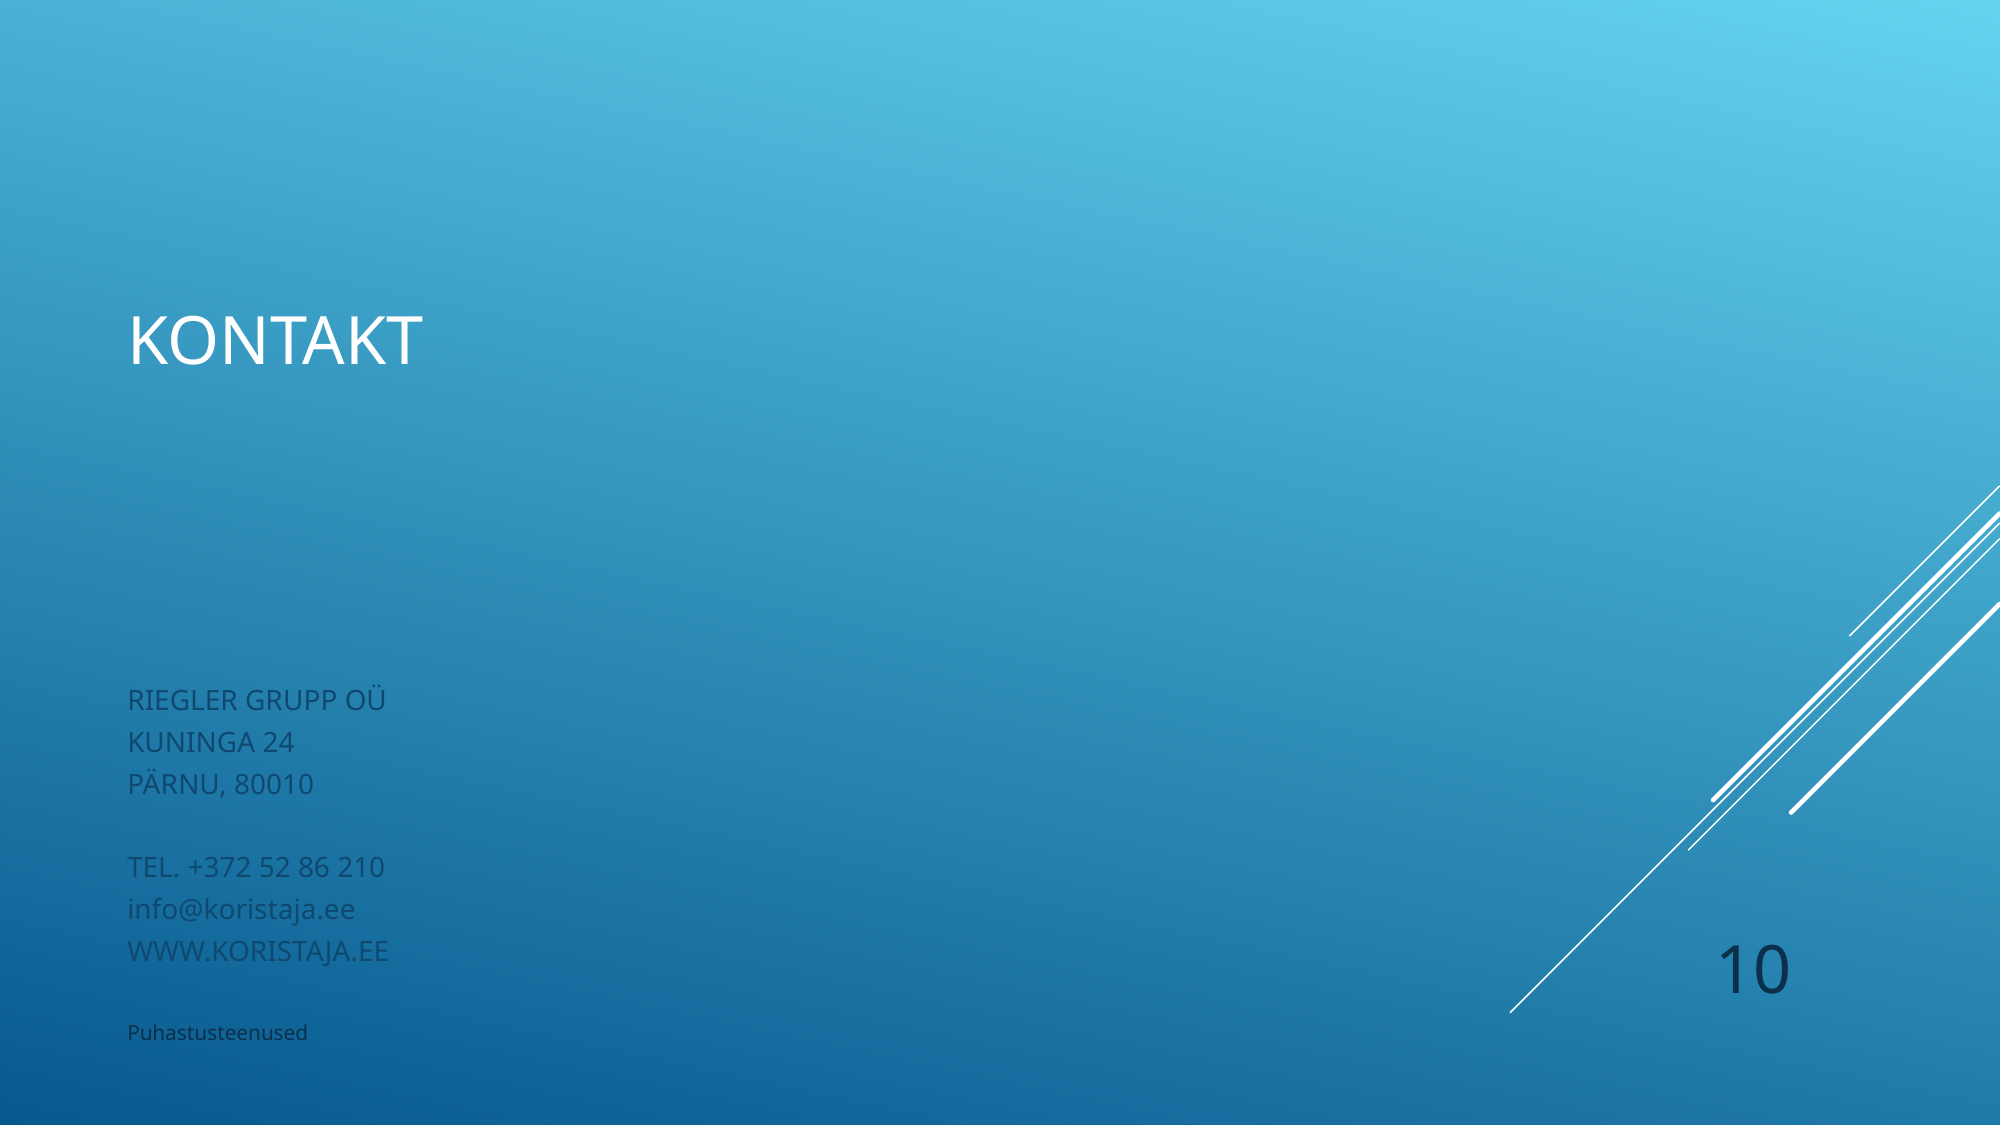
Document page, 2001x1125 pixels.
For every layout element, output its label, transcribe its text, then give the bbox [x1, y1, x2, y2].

text_box [1700, 915, 1888, 1026]
text_box Puhastusteenused [112, 1012, 1350, 1073]
list RIEGLER GRUPP OÜ KUNINGA 24 PÄRNU, 80010 TEL. +372 52 86 210 info@koristaja.ee WWW.KORISTAJA.EE [112, 321, 1513, 984]
title KONTAKT [112, 112, 1763, 322]
